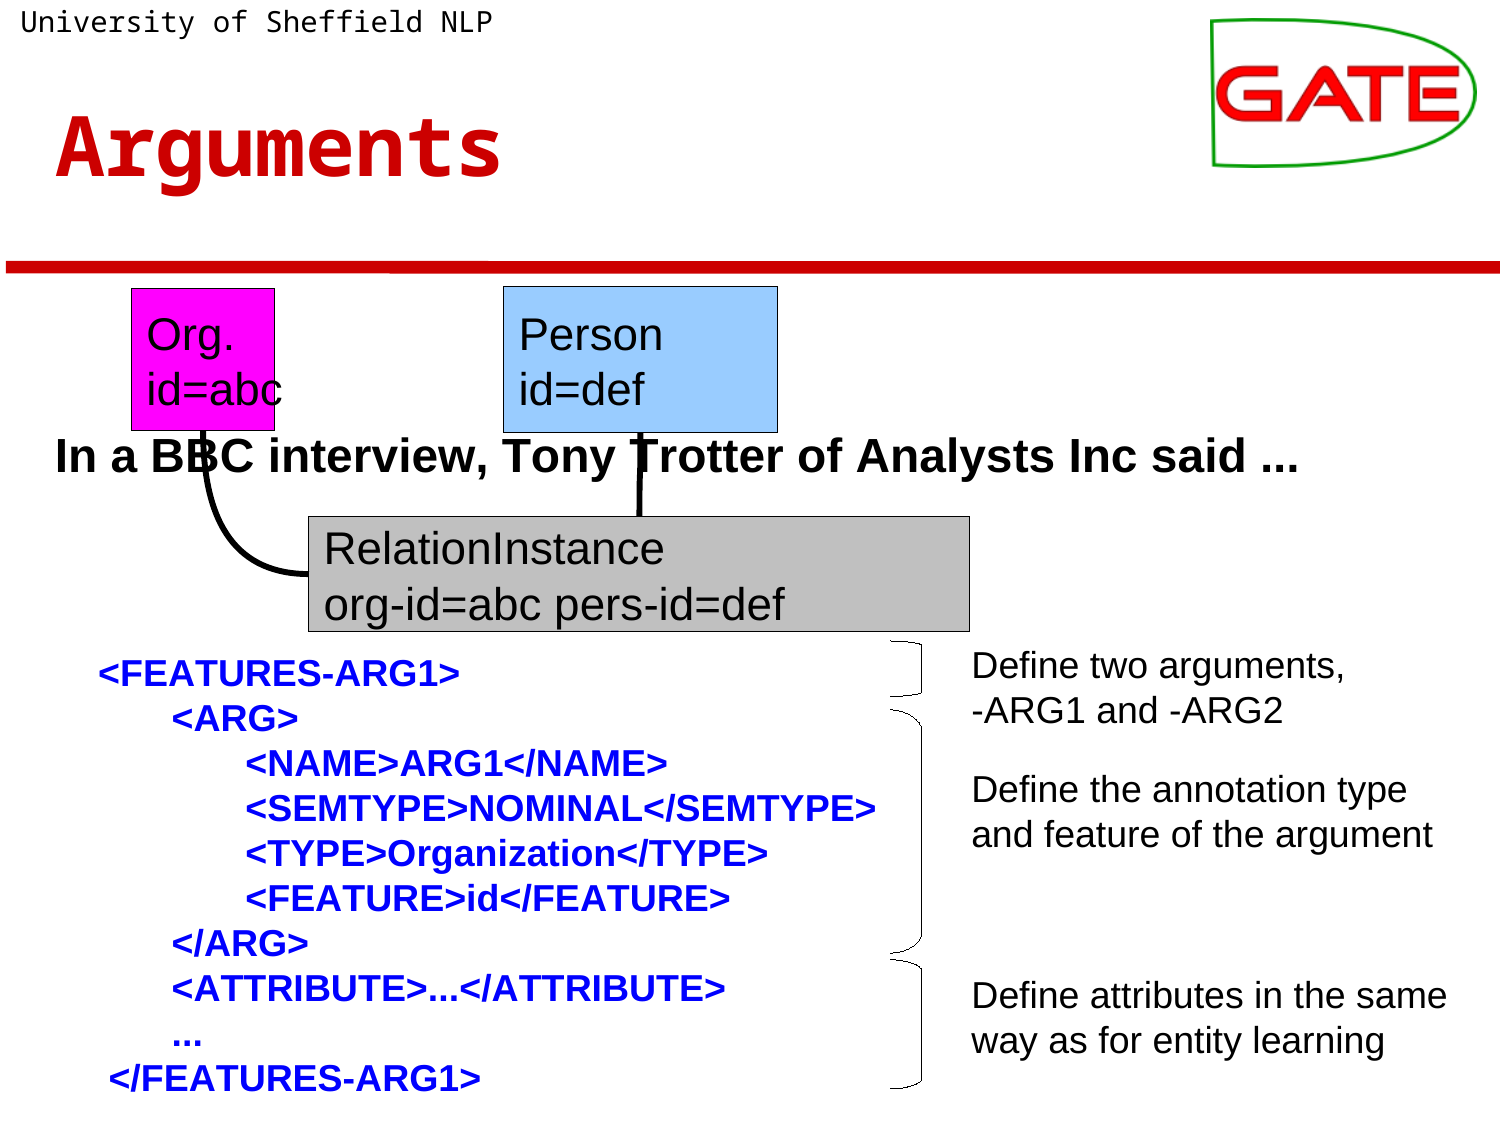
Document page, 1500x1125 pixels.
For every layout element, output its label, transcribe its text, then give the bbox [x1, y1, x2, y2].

text_box Org. id=abc [131, 288, 275, 417]
text_box RelationInstance org-id=abc pers-id=def [308, 516, 970, 632]
text_box <FEATURES-ARG1> <ARG> <NAME>ARG1</NAME> <SEMTYPE>NOMINAL</SEMTYPE> <TYPE>Organization</TYPE> <FEATURE>id</FEATURE> </ARG> <ATTRIBUTE>...</ATTRIBUTE> ... </FEATURES-ARG1> [83, 641, 1323, 1107]
text_box Person id=def [503, 286, 778, 417]
text_box Define the annotation type and feature of the argument [956, 757, 1449, 863]
text_box Define two arguments, -ARG1 and -ARG2 [956, 633, 1361, 739]
title Arguments [41, 37, 1391, 254]
text_box In a BBC interview, Tony Trotter of Analysts Inc said ... [40, 417, 1477, 490]
text_box Define attributes in the same way as for entity learning [956, 964, 1463, 1069]
picture [1210, 18, 1477, 168]
